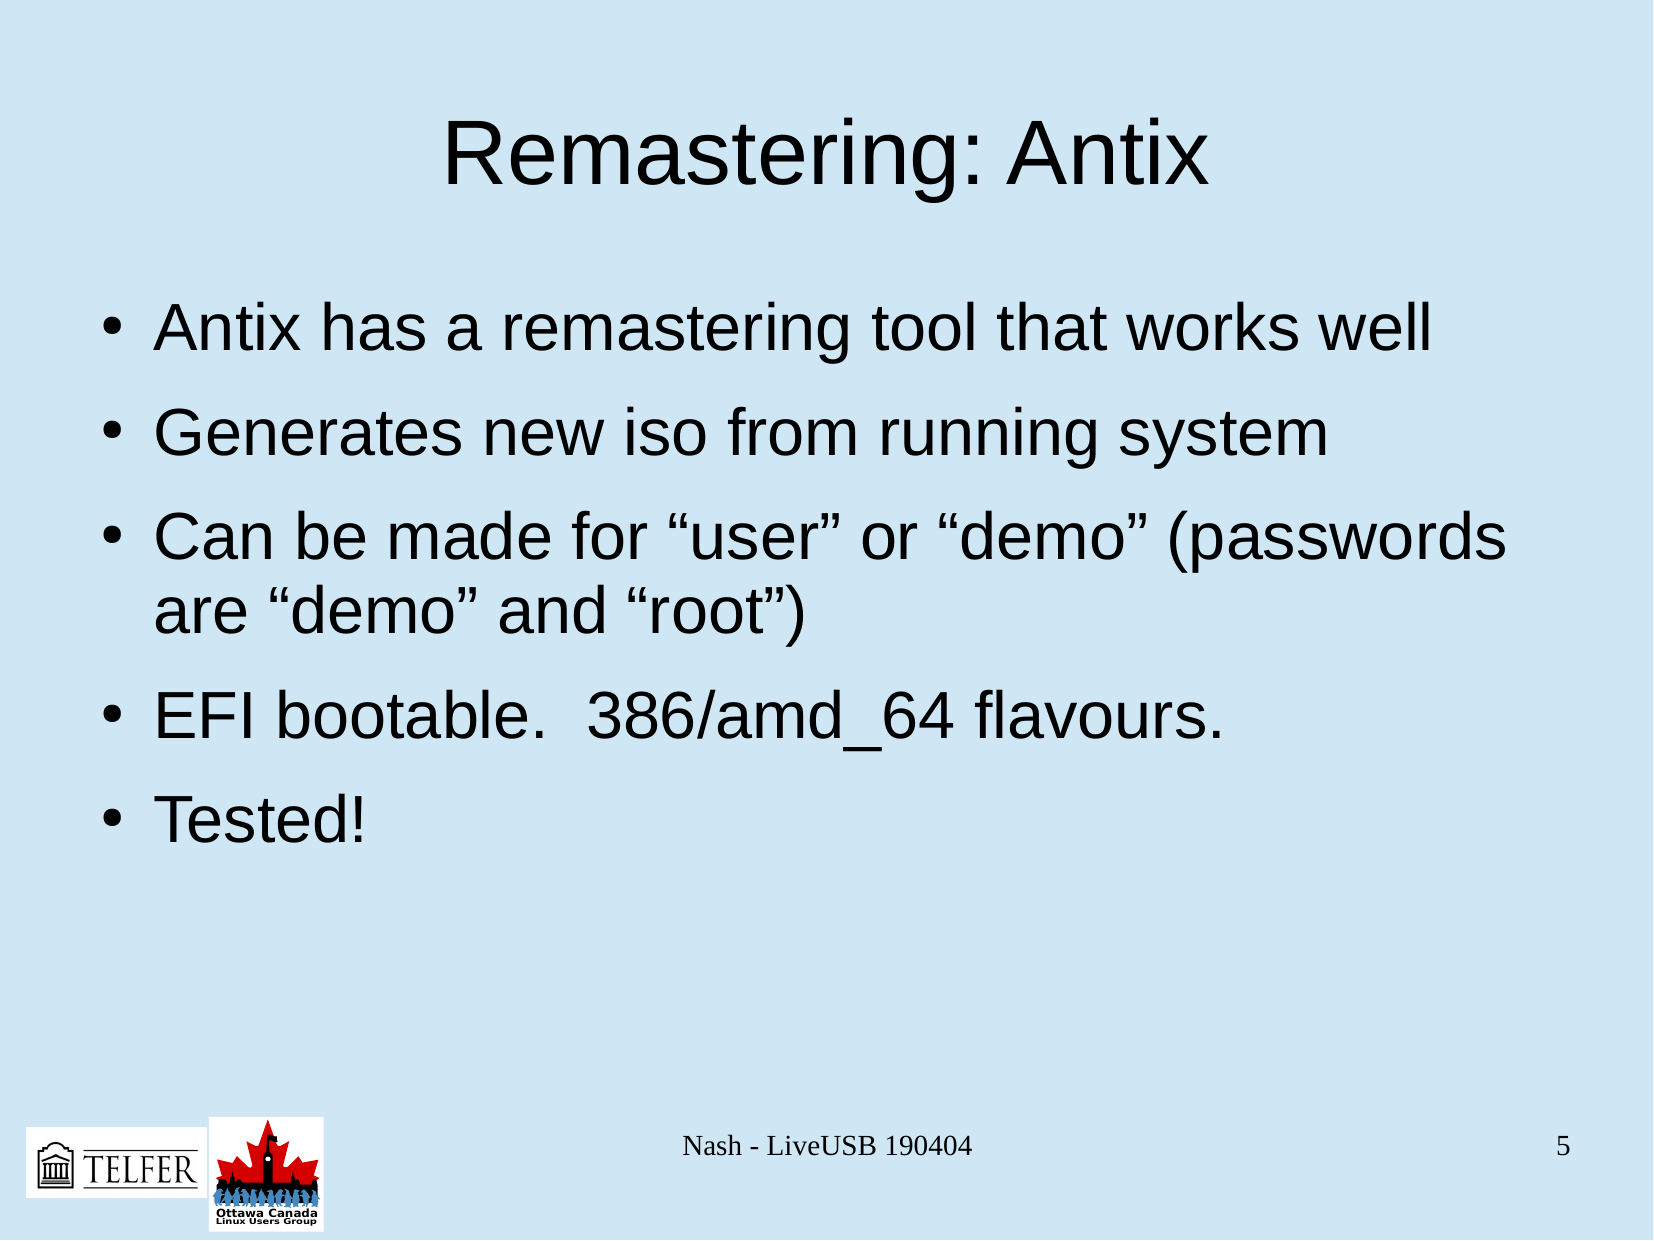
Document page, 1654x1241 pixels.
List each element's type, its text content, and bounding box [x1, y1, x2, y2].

title Remastering: Antix [82, 49, 1571, 257]
list Antix has a remastering tool that works well Generates new iso from running system Can be made for “user” or “demo” (passwords are “demo” and “root”) EFI bootable. 386/amd_64 flavours. Tested! [82, 290, 1571, 1010]
picture [26, 1127, 207, 1198]
